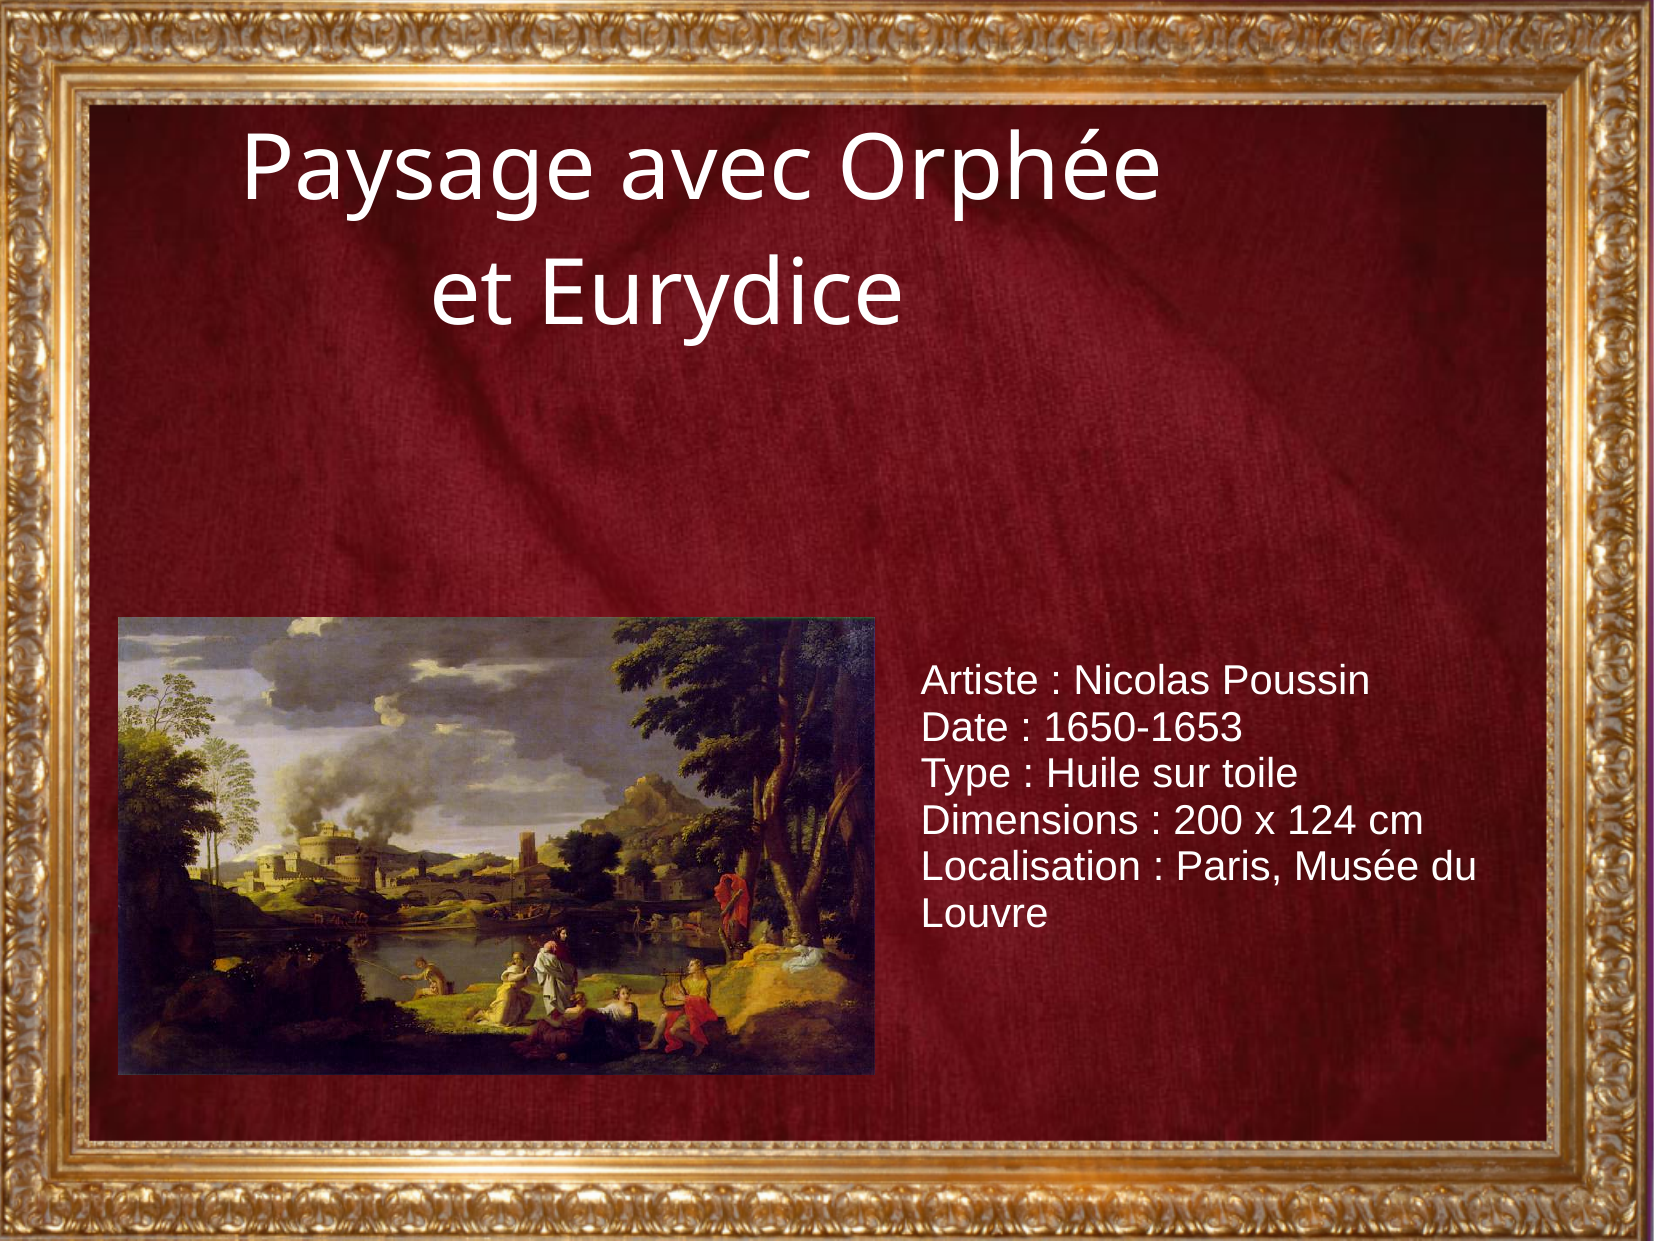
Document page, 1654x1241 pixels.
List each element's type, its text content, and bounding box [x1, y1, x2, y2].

text_box Artiste : Nicolas Poussin Date : 1650-1653 Type : Huile sur toile Dimensions : 200 x 124 cm Localisation : Paris, Musée du Louvre [905, 649, 1571, 946]
picture [0, 0, 1654, 1241]
text_box Paysage avec Orphée et Eurydice [224, 94, 1654, 628]
